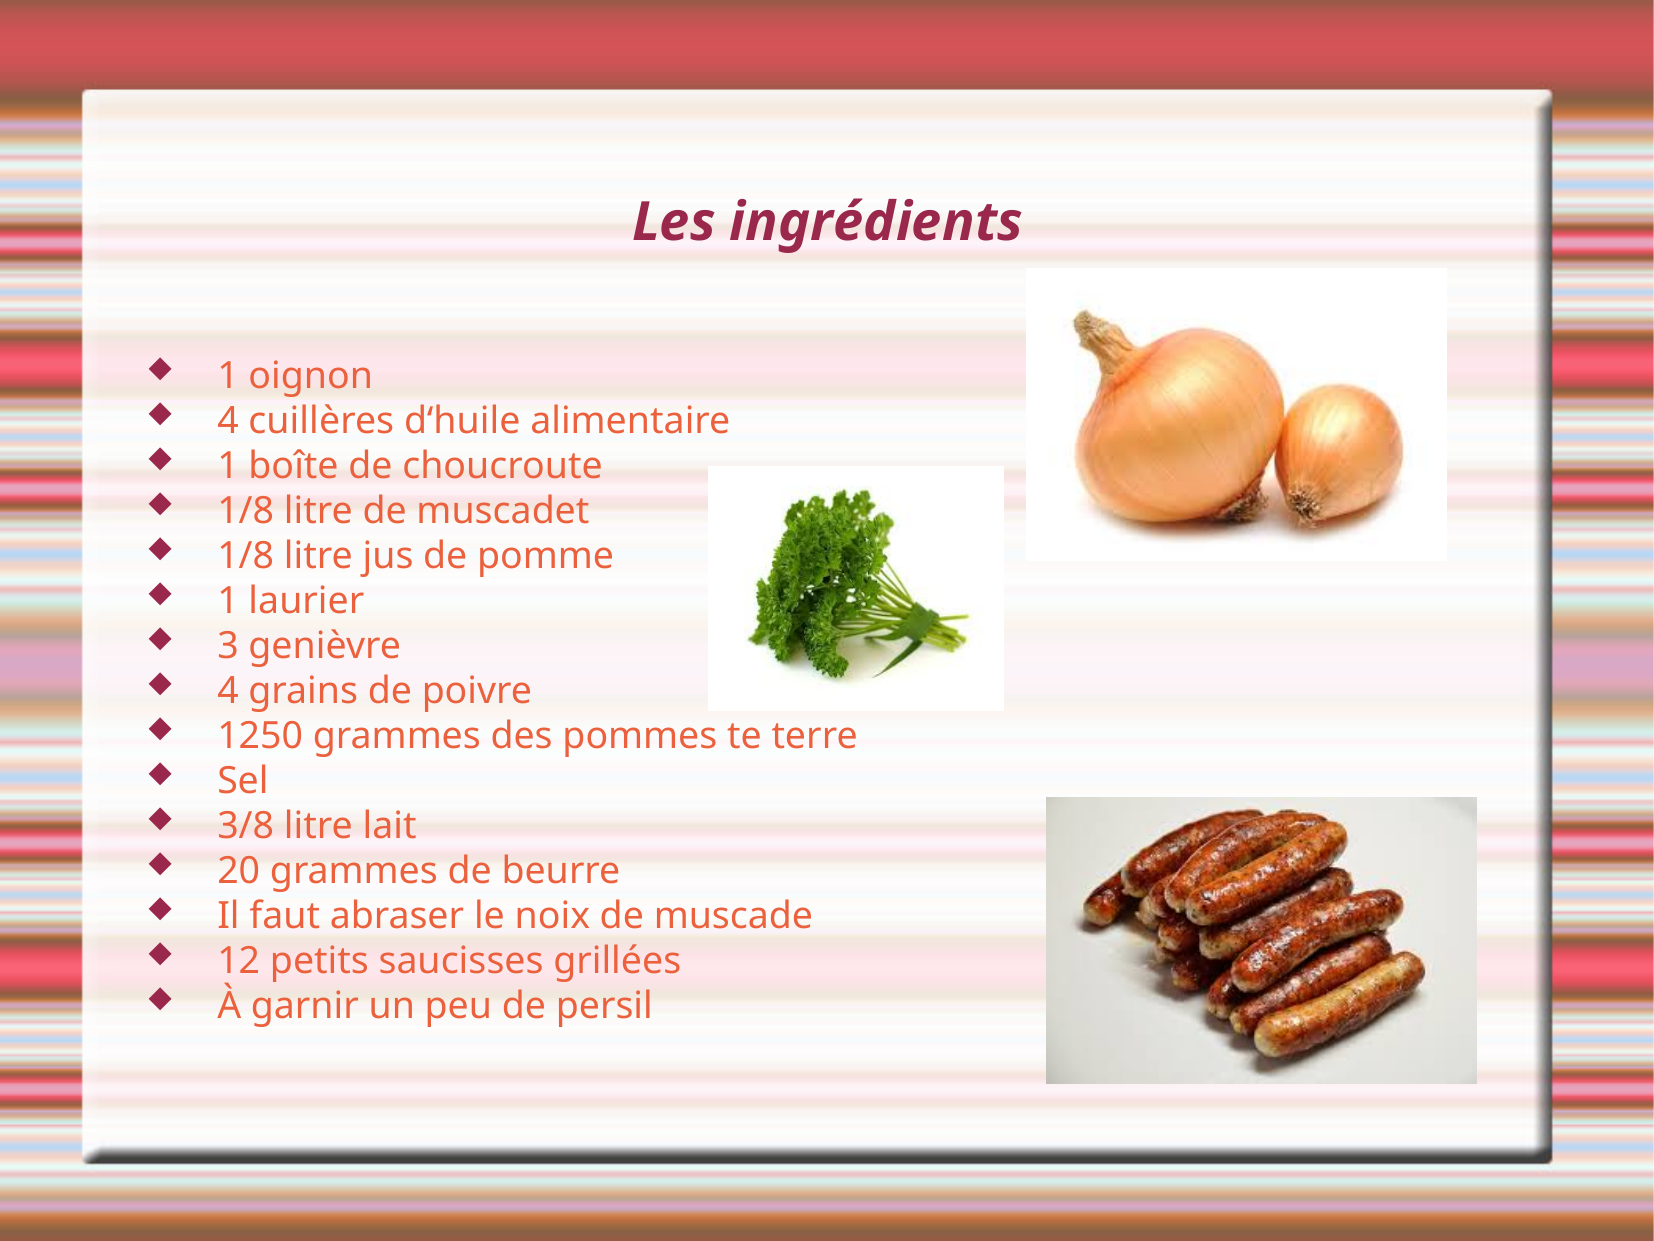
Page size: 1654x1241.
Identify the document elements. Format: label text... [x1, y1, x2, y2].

title Les ingrédients [121, 114, 1534, 322]
picture [0, 0, 1654, 1241]
list 1 oignon 4 cuillères d‘huile alimentaire 1 boîte de choucroute 1/8 litre de muscadet 1/8 litre jus de pomme 1 laurier 3 genièvre 4 grains de poivre 1250 grammes des pommes te terre Sel 3/8 litre lait 20 grammes de beurre Il faut abraser le noix de muscade 12 petits saucisses grillées À garnir un peu de persil [134, 350, 1516, 1139]
